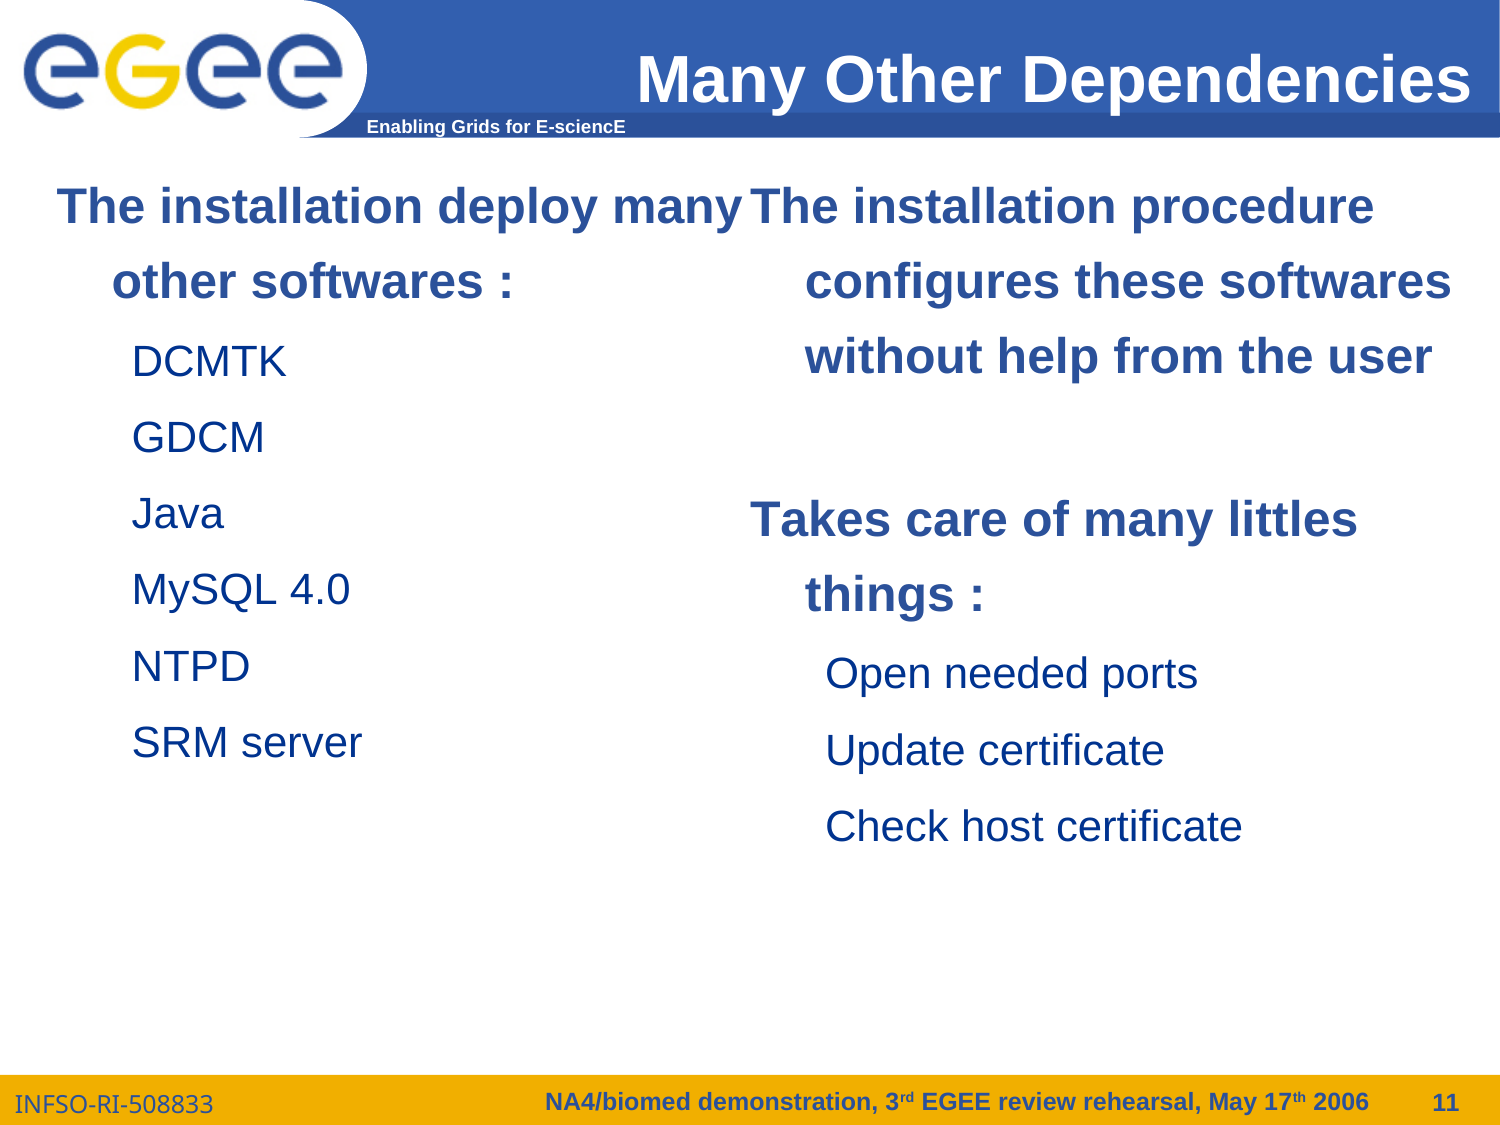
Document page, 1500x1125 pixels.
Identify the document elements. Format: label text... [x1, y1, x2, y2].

list The installation procedure configures these softwares without help from the user Takes care of many littles things : Open needed ports Update certificate Check host certificate [750, 159, 1465, 1050]
picture [18, 30, 349, 112]
list The installation deploy many other softwares : DCMTK GDCM Java MySQL 4.0 NTPD SRM server [56, 159, 744, 1050]
title Many Other Dependencies [369, 10, 1474, 124]
